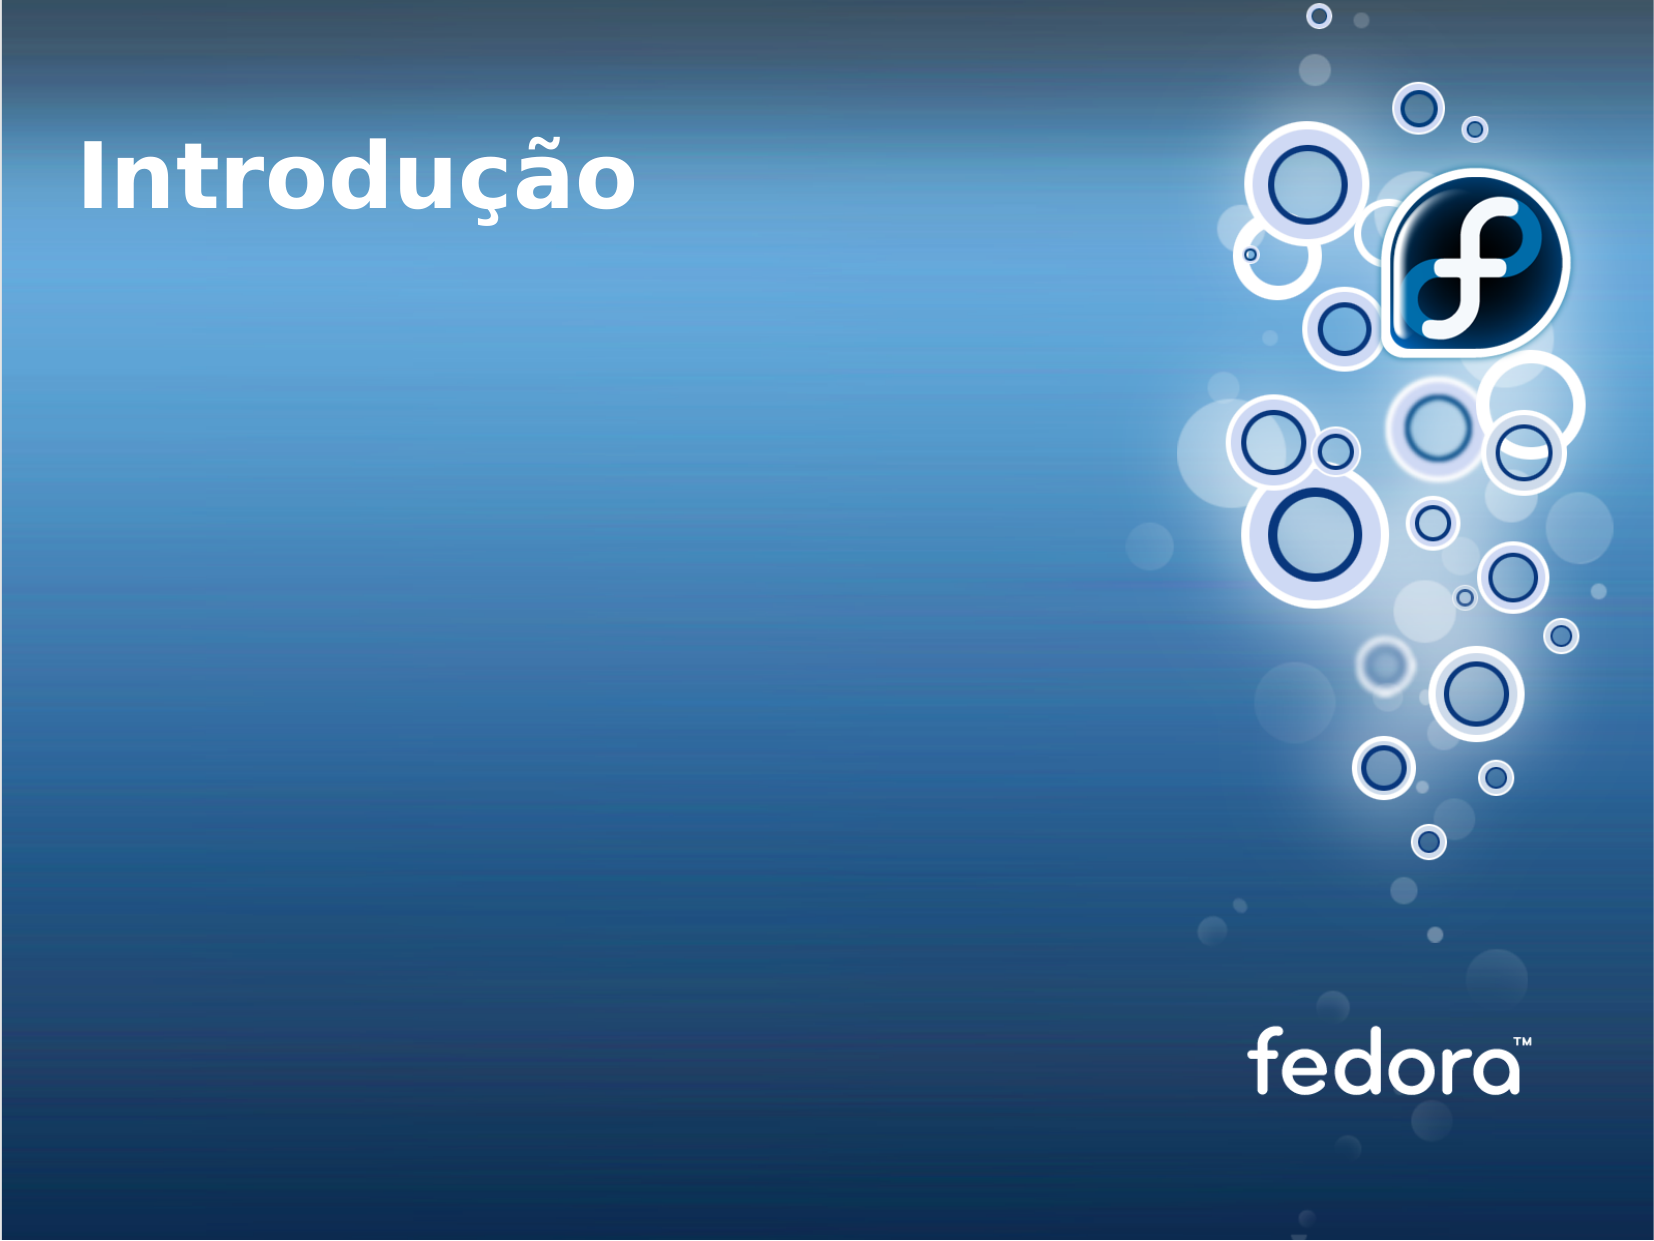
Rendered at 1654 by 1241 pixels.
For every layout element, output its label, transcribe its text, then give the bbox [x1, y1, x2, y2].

title Introdução [76, 73, 1565, 281]
picture [1, 0, 1654, 1240]
